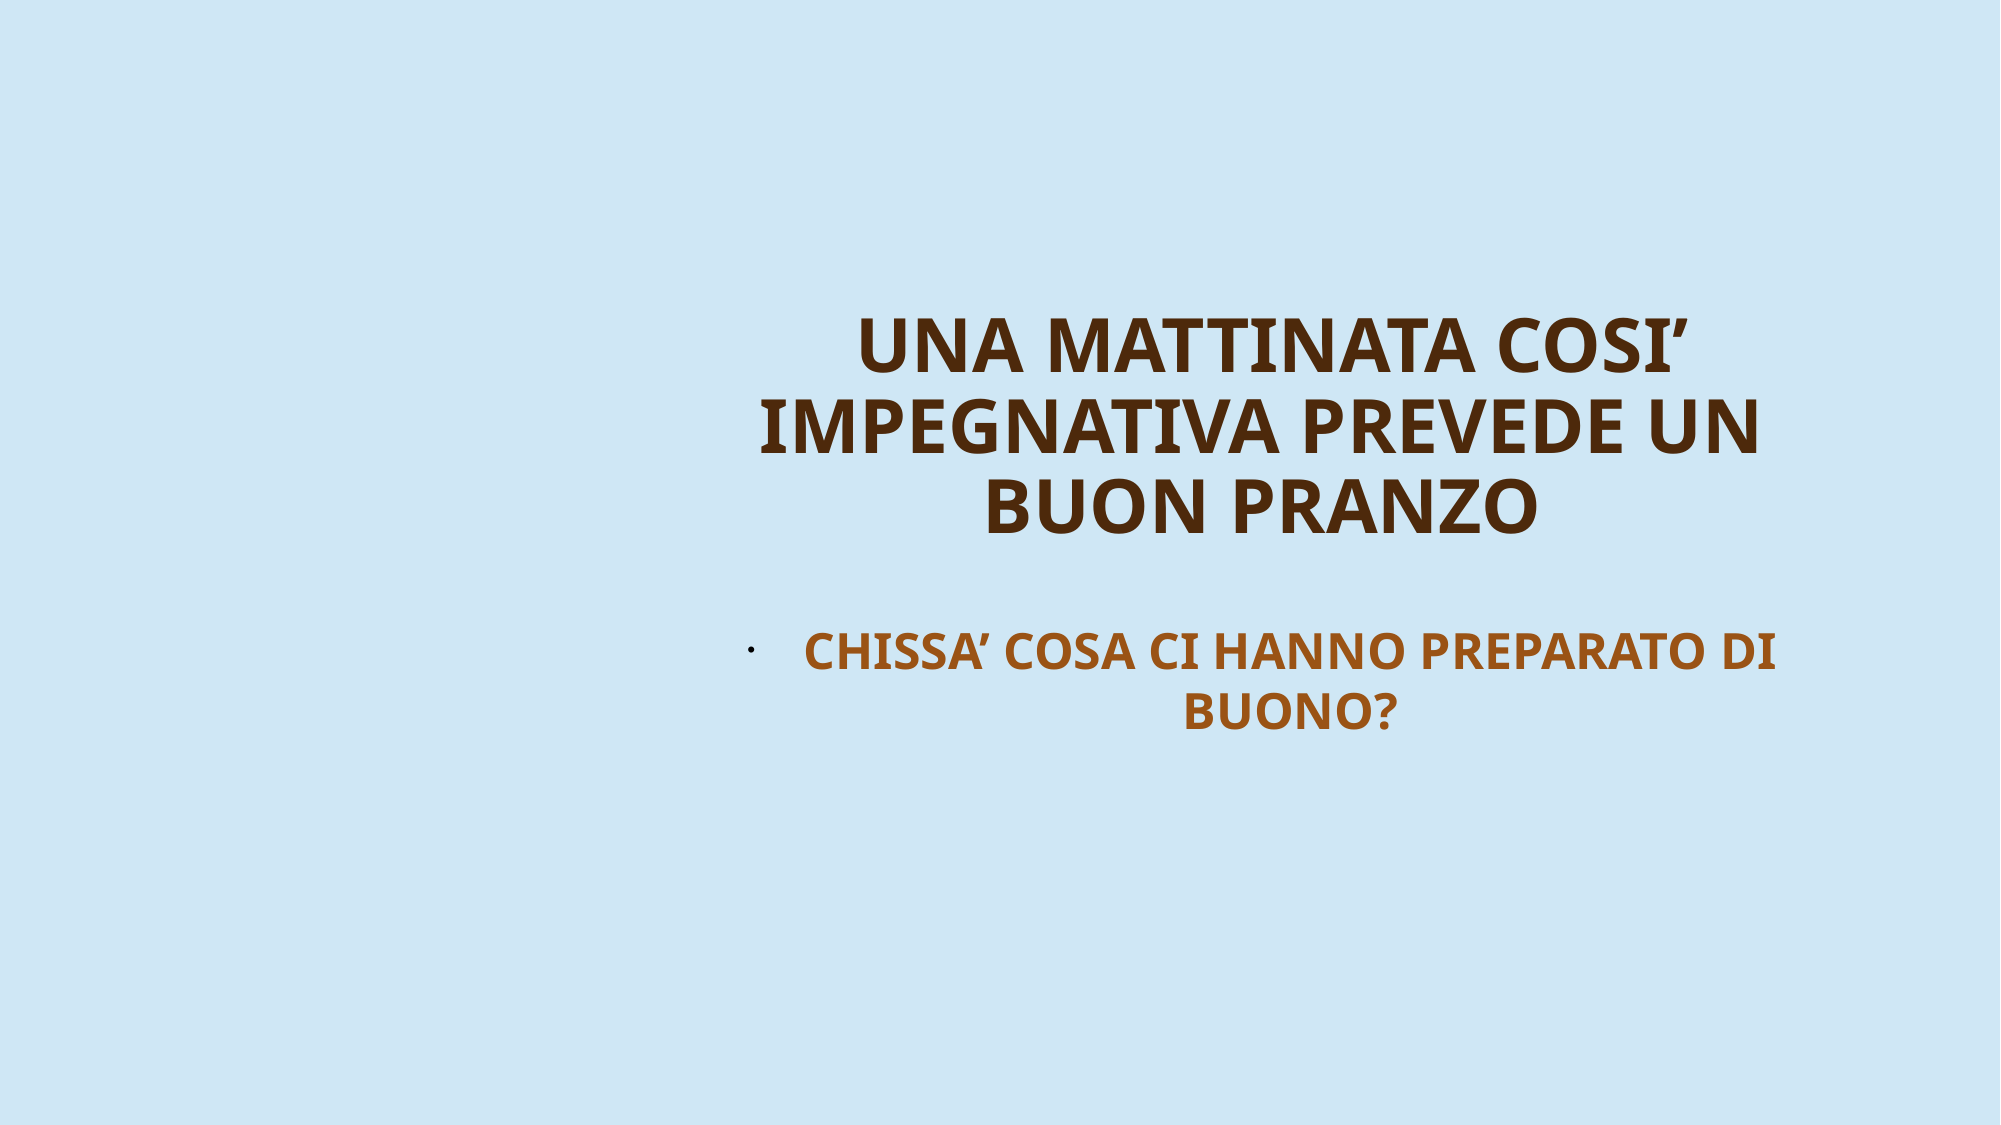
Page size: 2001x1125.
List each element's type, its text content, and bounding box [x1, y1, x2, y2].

list CHISSA’ COSA CI HANNO PREPARATO DI BUONO? [699, 612, 1825, 763]
title UNA MATTINATA COSI’ IMPEGNATIVA PREVEDE UN BUON PRANZO [699, 299, 1825, 600]
